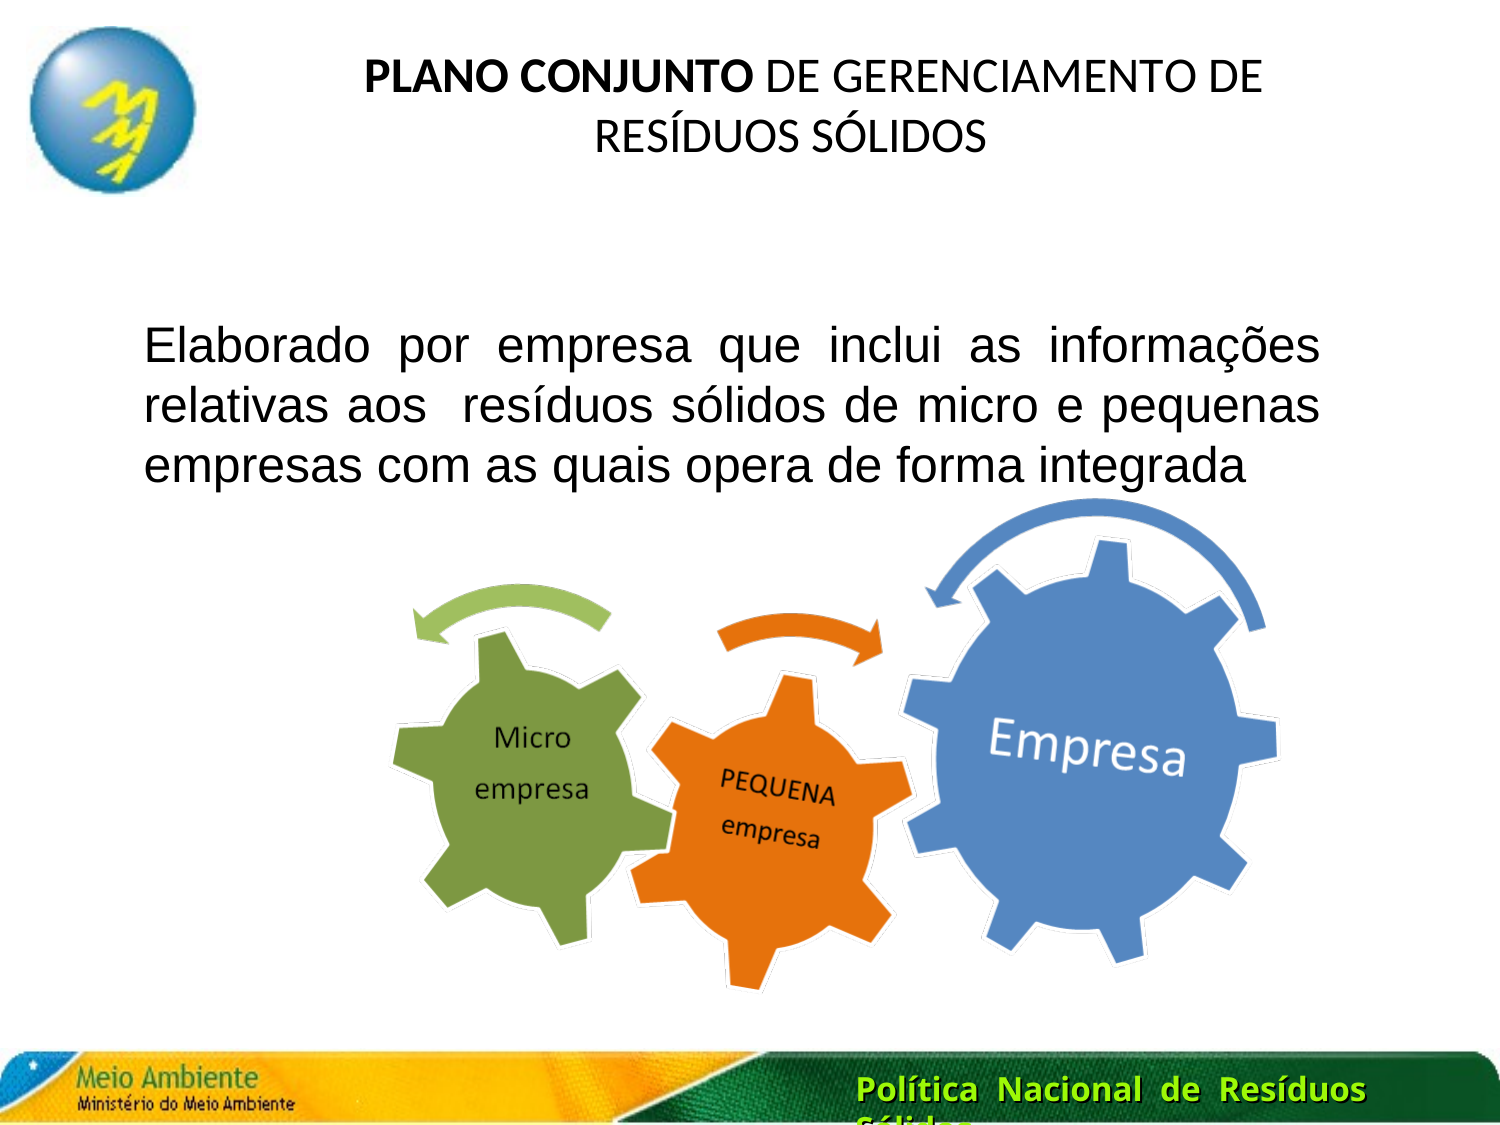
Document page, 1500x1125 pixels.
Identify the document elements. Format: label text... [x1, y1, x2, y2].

picture [29, 1060, 39, 1071]
picture [0, 1048, 1500, 1125]
text_box Elaborado por empresa que inclui as informações relativas aos resíduos sólidos de micro e pequenas empresas com as quais opera de forma integrada [128, 304, 1336, 501]
picture [351, 350, 1354, 1019]
text_box PLANO CONJUNTO DE GERENCIAMENTO DE RESÍDUOS SÓLIDOS [269, 35, 1313, 170]
picture [26, 26, 202, 197]
